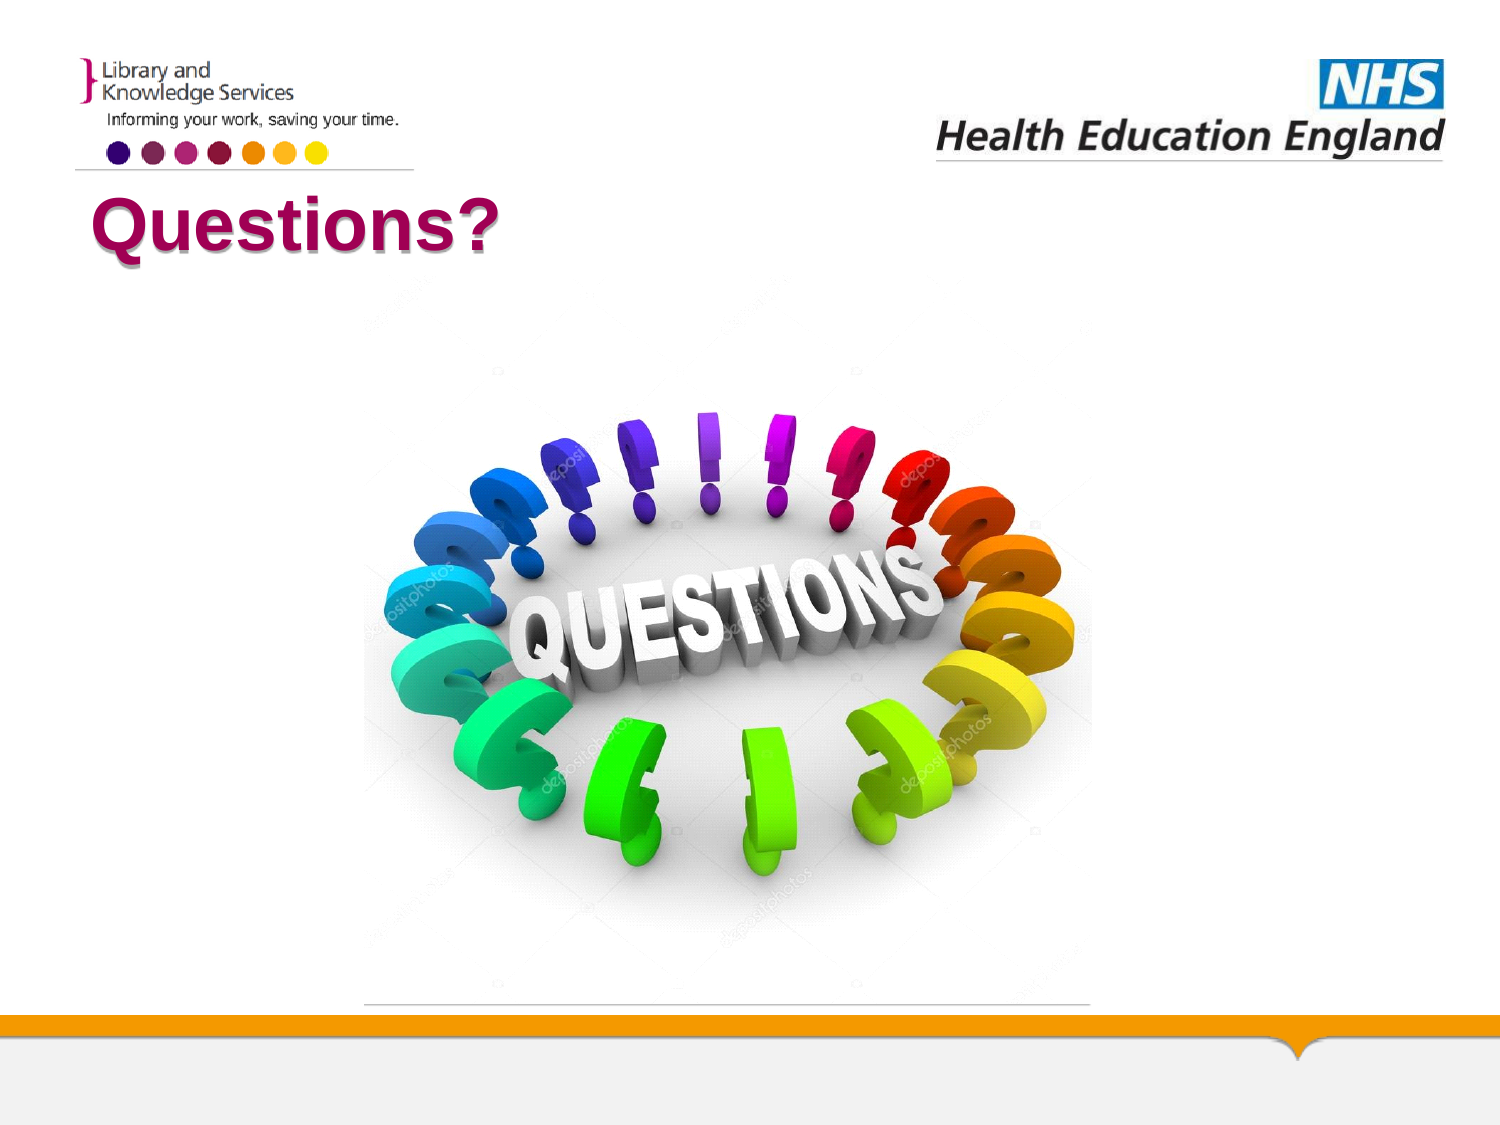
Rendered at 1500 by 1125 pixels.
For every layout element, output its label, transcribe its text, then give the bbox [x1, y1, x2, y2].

picture [364, 275, 1093, 1004]
title Questions? [75, 168, 1351, 280]
picture [75, 54, 416, 169]
